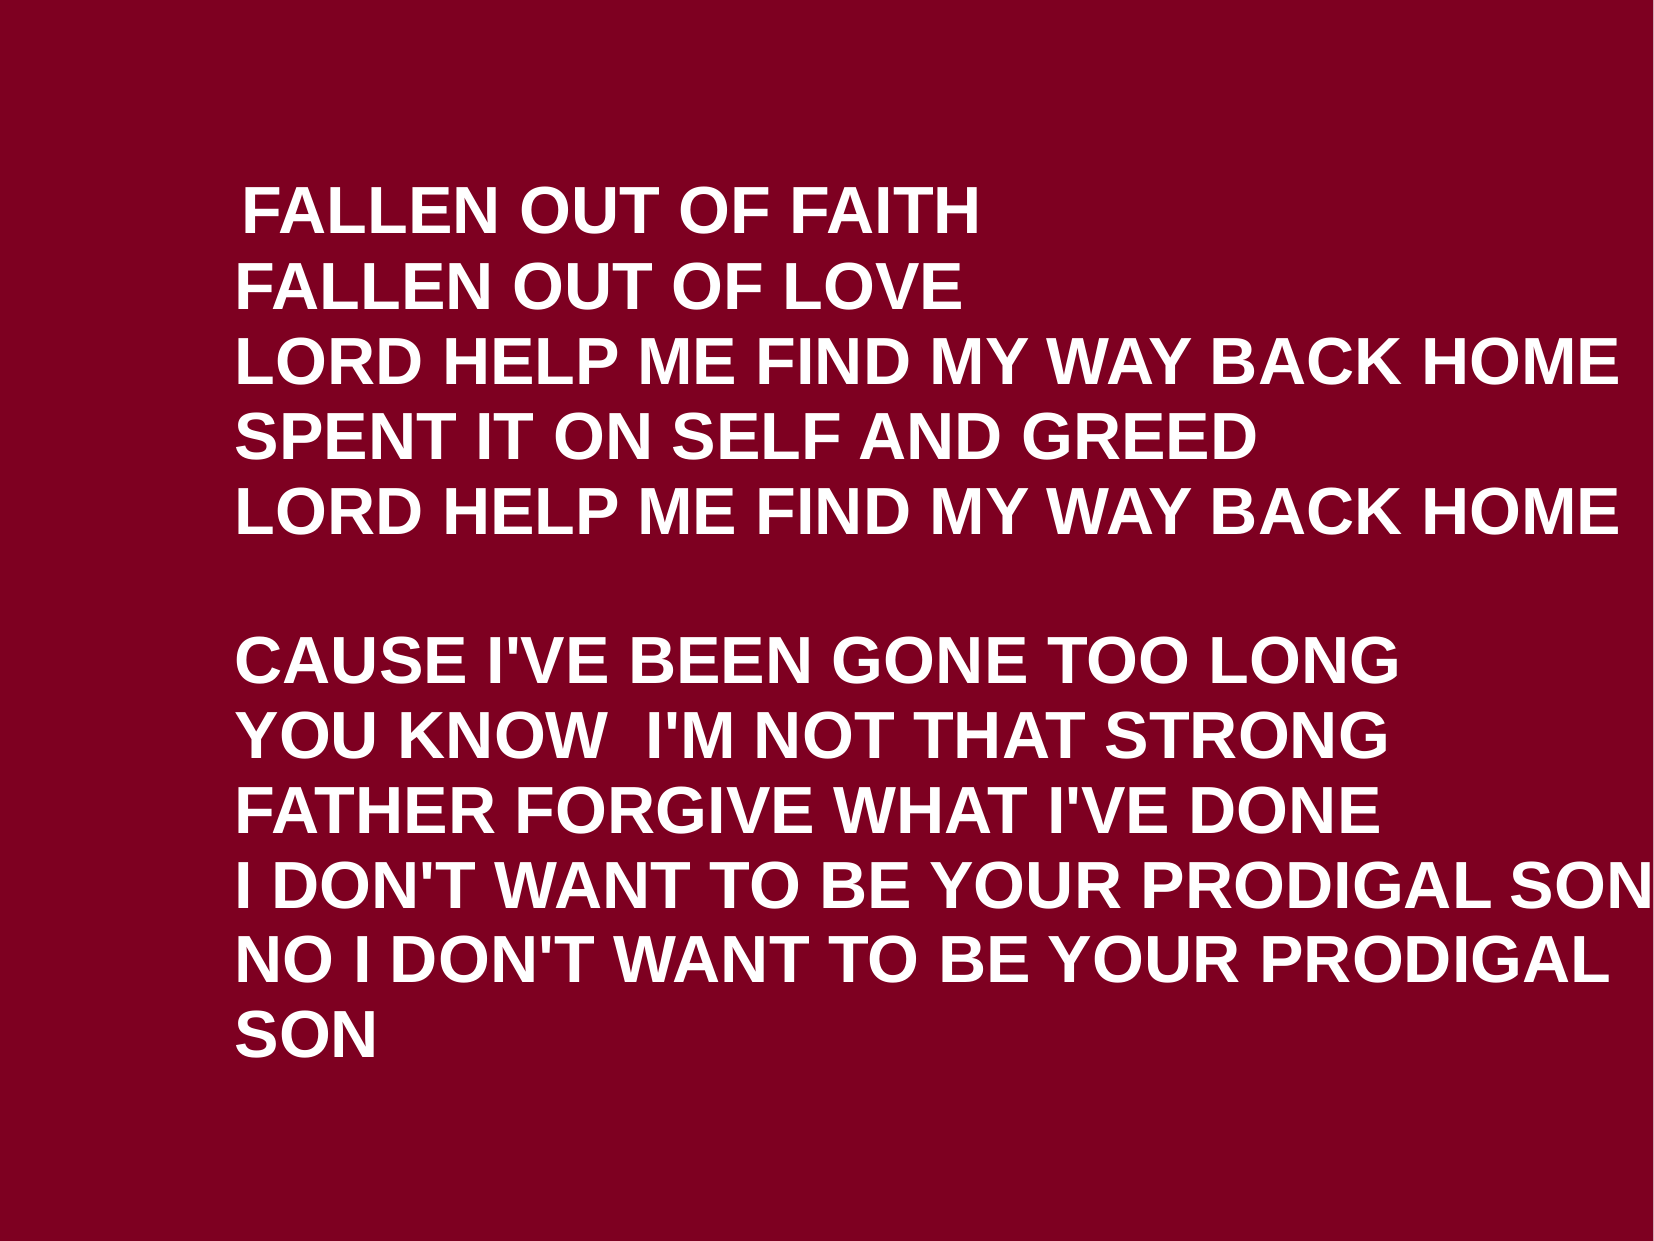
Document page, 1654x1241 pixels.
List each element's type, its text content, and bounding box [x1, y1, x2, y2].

text_box FALLEN OUT OF FAITH FALLEN OUT OF LOVE LORD HELP ME FIND MY WAY BACK HOME SPENT IT ON SELF AND GREED LORD HELP ME FIND MY WAY BACK HOME CAUSE I'VE BEEN GONE TOO LONG YOU KNOW I'M NOT THAT STRONG FATHER FORGIVE WHAT I'VE DONE I DON'T WANT TO BE YOUR PRODIGAL SON NO I DON'T WANT TO BE YOUR PRODIGAL SON . [0, 0, 1654, 1241]
